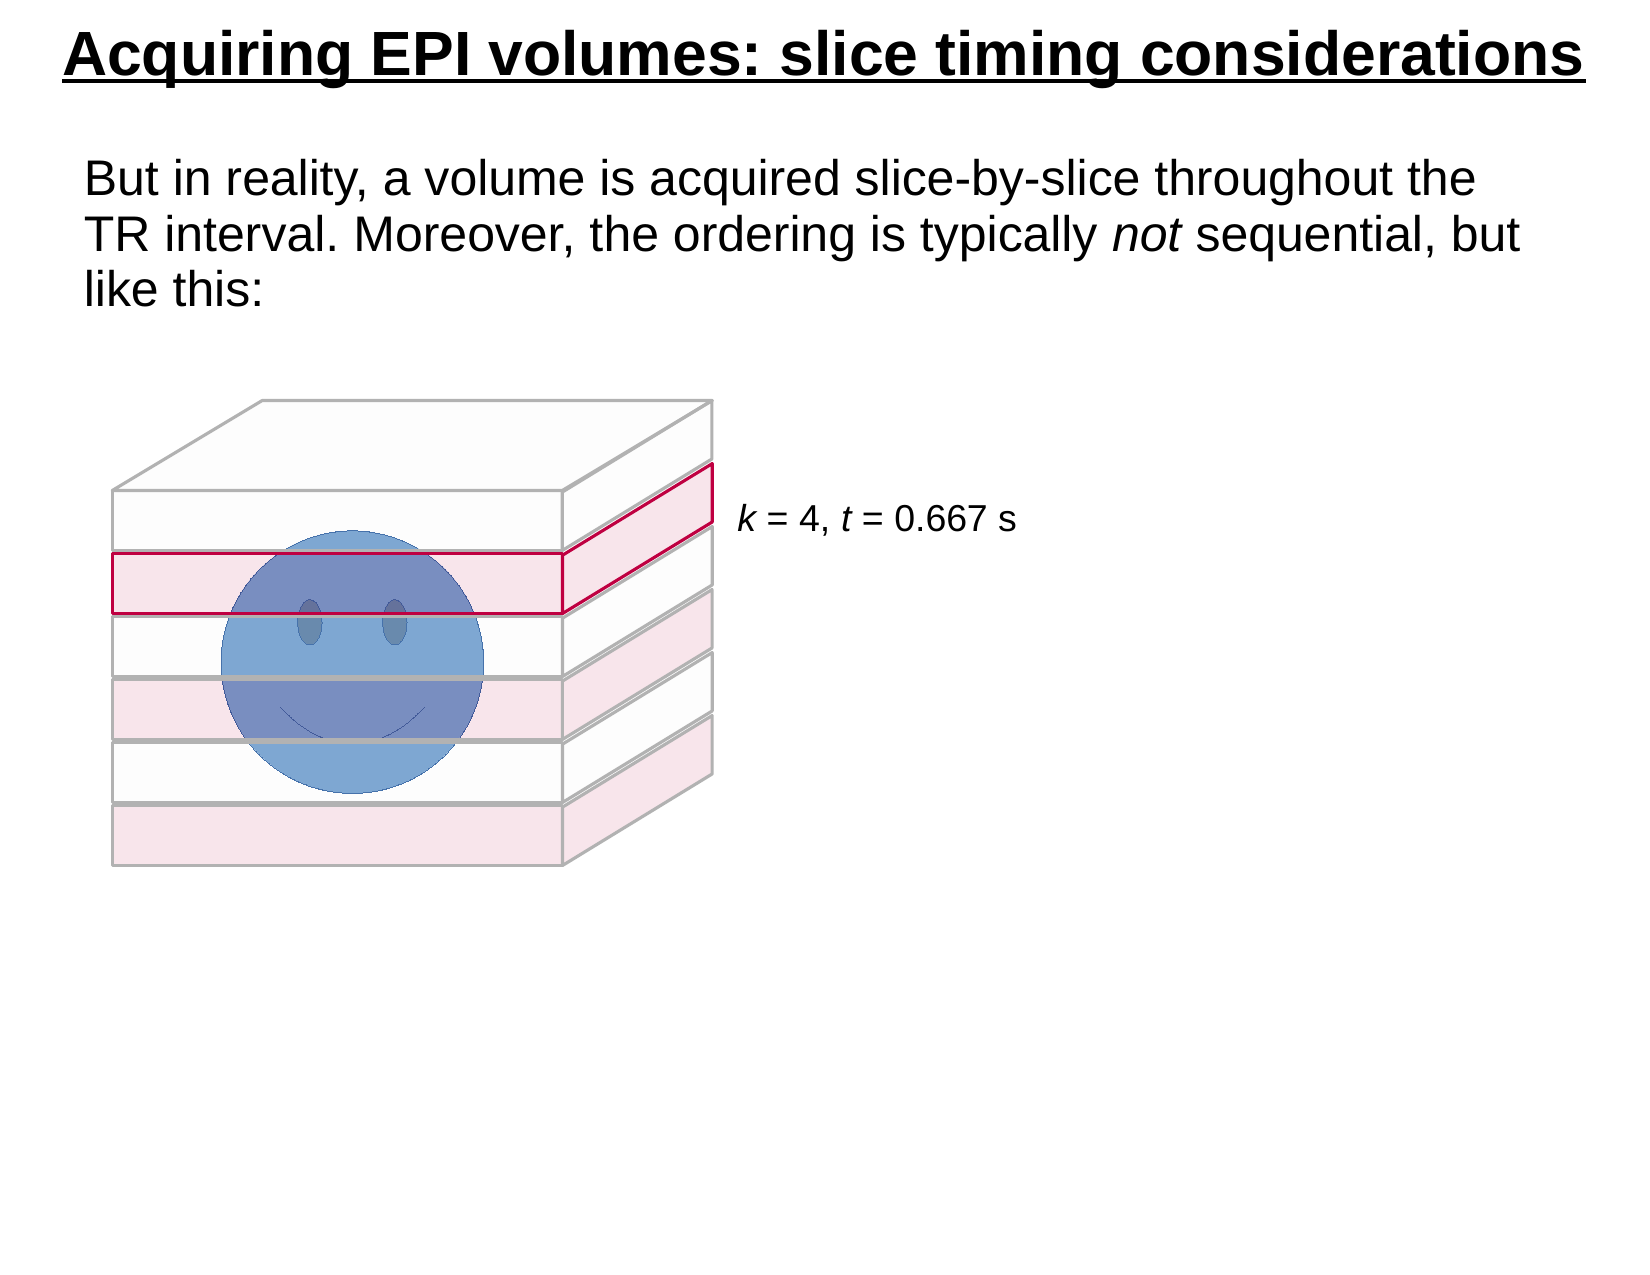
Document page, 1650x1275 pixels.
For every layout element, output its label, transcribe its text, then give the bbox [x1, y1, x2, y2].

text_box [112, 715, 713, 866]
text_box [112, 400, 713, 803]
text_box Acquiring EPI volumes: slice timing considerations [47, 11, 1601, 97]
text_box But in reality, a volume is acquired slice-by-slice throughout the TR interval. Moreover, the ordering is typically not sequential, but like this: [69, 142, 1570, 325]
text_box k = 4, t = 0.667 s [722, 490, 1136, 547]
